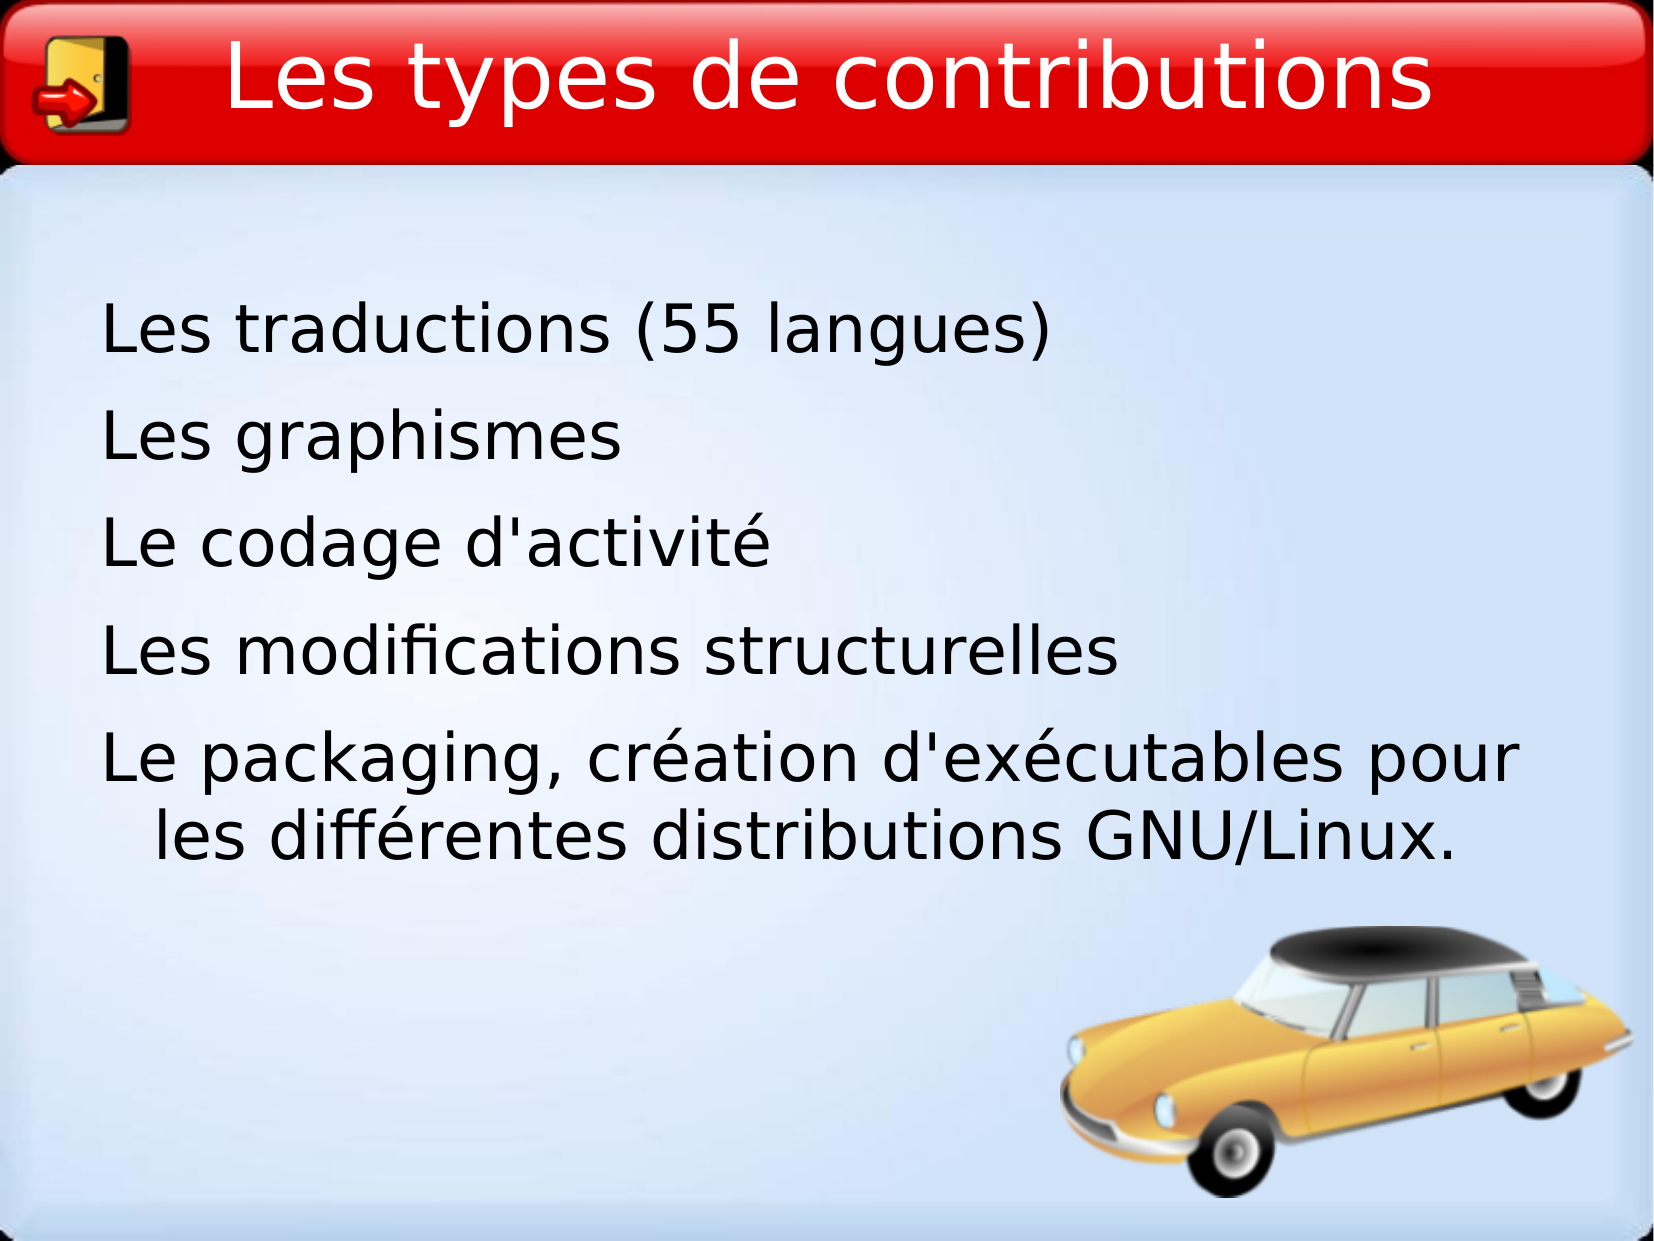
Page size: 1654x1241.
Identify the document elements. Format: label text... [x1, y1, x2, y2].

list Les traductions (55 langues) Les graphismes Le codage d'activité Les modifications structurelles Le packaging, création d'exécutables pour les différentes distributions GNU/Linux. [82, 290, 1571, 1109]
picture [0, 0, 1654, 1241]
title Les types de contributions [85, 16, 1574, 137]
